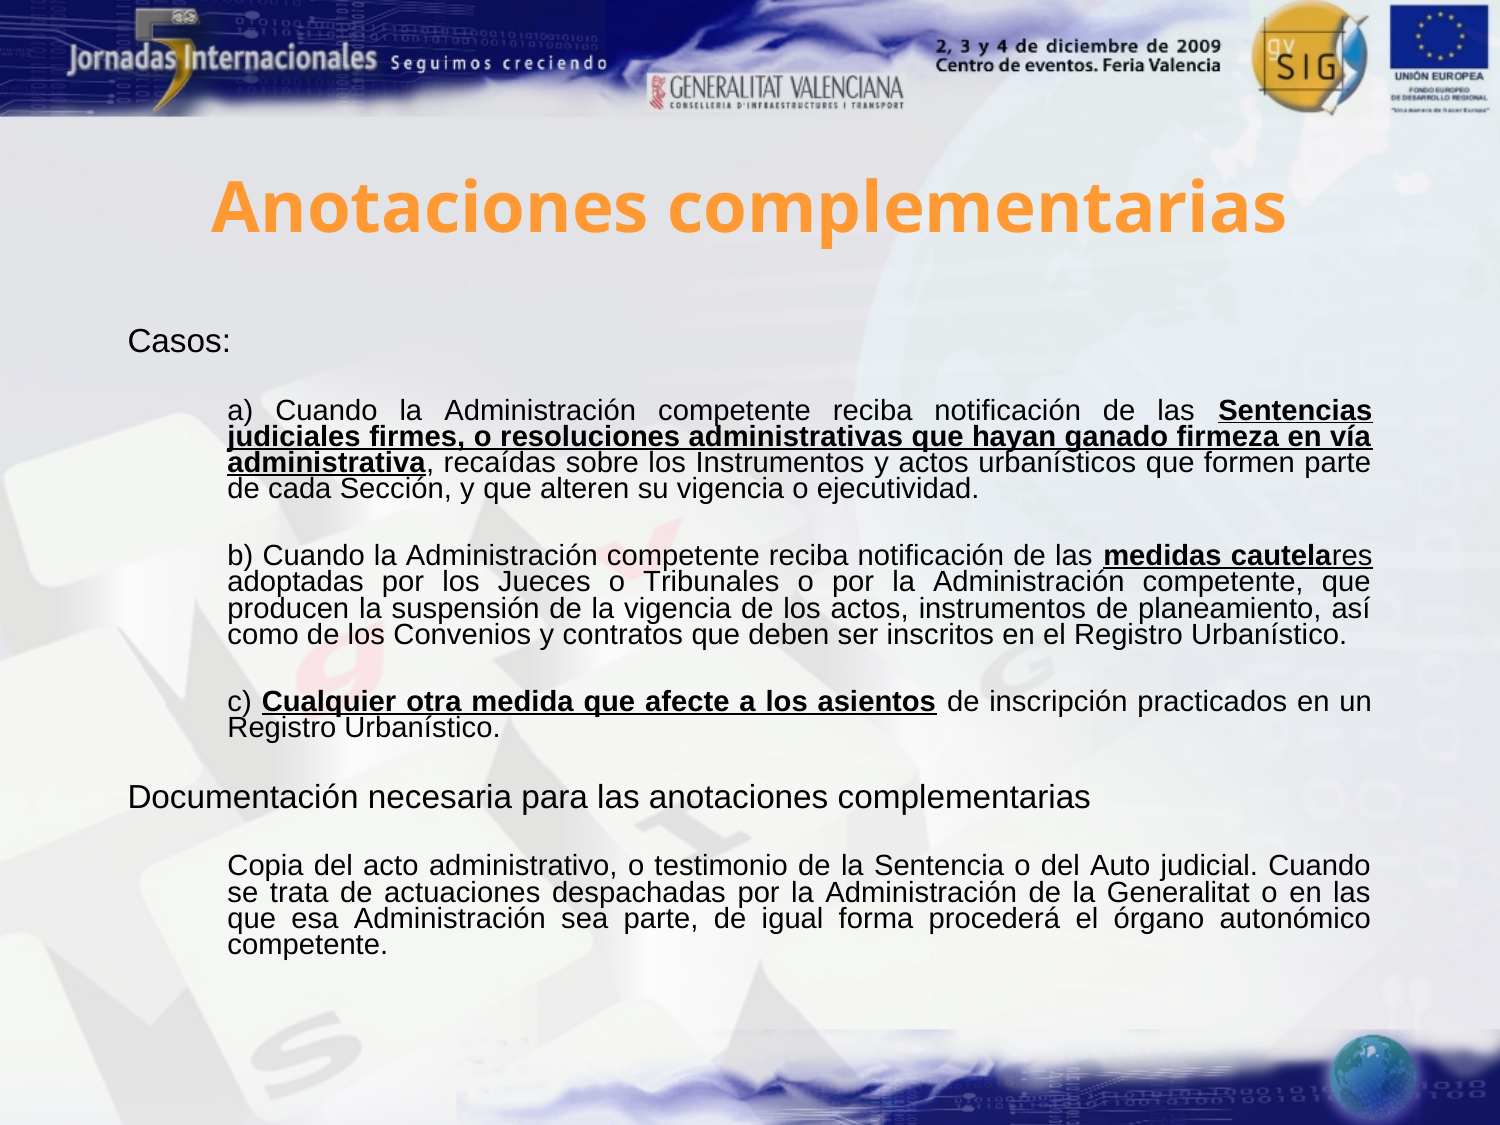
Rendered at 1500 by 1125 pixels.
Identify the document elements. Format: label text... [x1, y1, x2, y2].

text_box Anotaciones complementarias [0, 139, 1500, 270]
picture [0, 270, 1500, 1125]
list Casos: a) Cuando la Administración competente reciba notificación de las Sentencias judiciales firmes, o resoluciones administrativas que hayan ganado firmeza en vía administrativa, recaídas sobre los Instrumentos y actos urbanísticos que formen parte de cada Sección, y que alteren su vigencia o ejecutividad. b) Cuando la Administración competente reciba notificación de las medidas cautelares adoptadas por los Jueces o Tribunales o por la Administración competente, que producen la suspensión de la vigencia de los actos, instrumentos de planeamiento, así como de los Convenios y contratos que deben ser inscritos en el Registro Urbanístico. c) Cualquier otra medida que afecte a los asientos de inscripción practicados en un Registro Urbanístico. Documentación necesaria para las anotaciones complementarias Copia del acto administrativo, o testimonio de la Sentencia o del Auto judicial. Cuando se trata de actuaciones despachadas por la Administración de la Generalitat o en las que esa Administración sea parte, de igual forma procederá el órgano autonómico competente. [112, 286, 1388, 1042]
picture [0, 0, 1500, 139]
